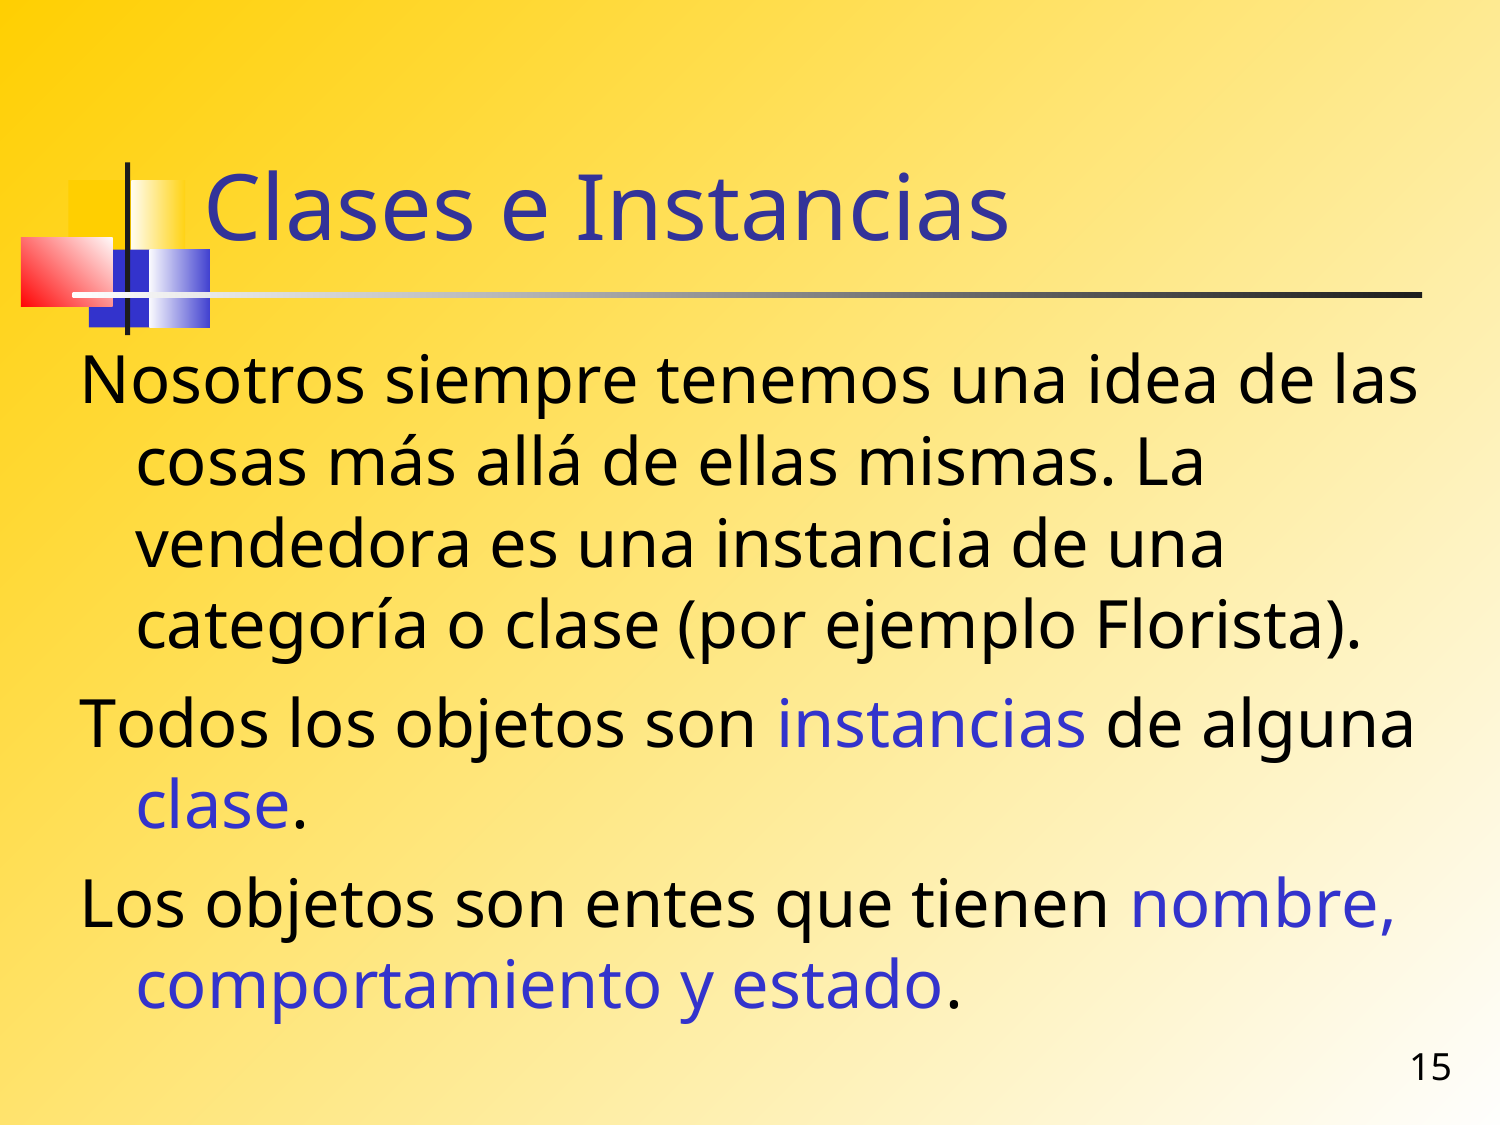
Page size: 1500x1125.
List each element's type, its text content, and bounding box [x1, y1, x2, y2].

list Nosotros siempre tenemos una idea de las cosas más allá de ellas mismas. La vendedora es una instancia de una categoría o clase (por ejemplo Florista). Todos los objetos son instancias de alguna clase. Los objetos son entes que tienen nombre, comportamiento y estado. [64, 331, 1469, 1125]
title Clases e Instancias [188, 35, 1468, 276]
